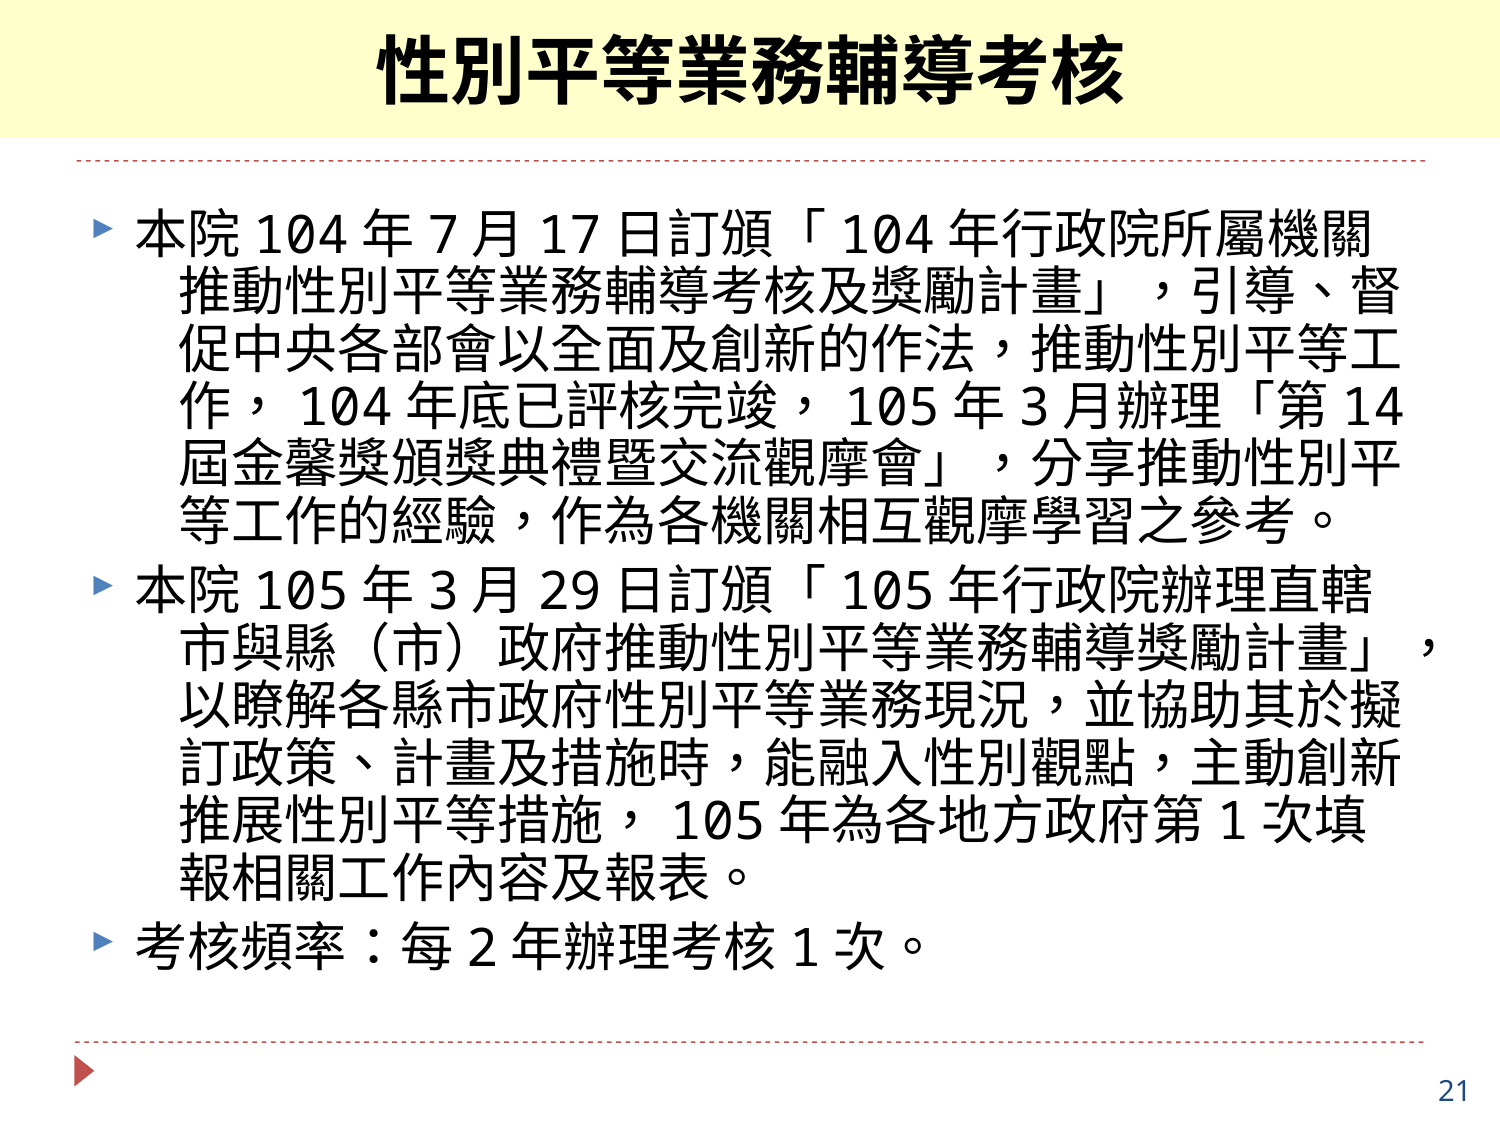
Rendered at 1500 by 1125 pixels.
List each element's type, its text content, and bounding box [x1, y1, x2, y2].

text_box 性別平等業務輔導考核 [0, 0, 1500, 138]
text_box 21 [1423, 1065, 1500, 1125]
list 本院104年7月17日訂頒「104年行政院所屬機關推動性別平等業務輔導考核及獎勵計畫」，引導、督促中央各部會以全面及創新的作法，推動性別平等工作，104年底已評核完竣，105年3月辦理「第14屆金馨獎頒獎典禮暨交流觀摩會」，分享推動性別平等工作的經驗，作為各機關相互觀摩學習之參考。 本院105年3月29日訂頒「105年行政院辦理直轄市與縣（市）政府推動性別平等業務輔導獎勵計畫」，以瞭解各縣市政府性別平等業務現況，並協助其於擬訂政策、計畫及措施時，能融入性別觀點，主動創新推展性別平等措施，105年為各地方政府第1次填報相關工作內容及報表。 考核頻率：每2年辦理考核1次。 [75, 200, 1426, 1011]
